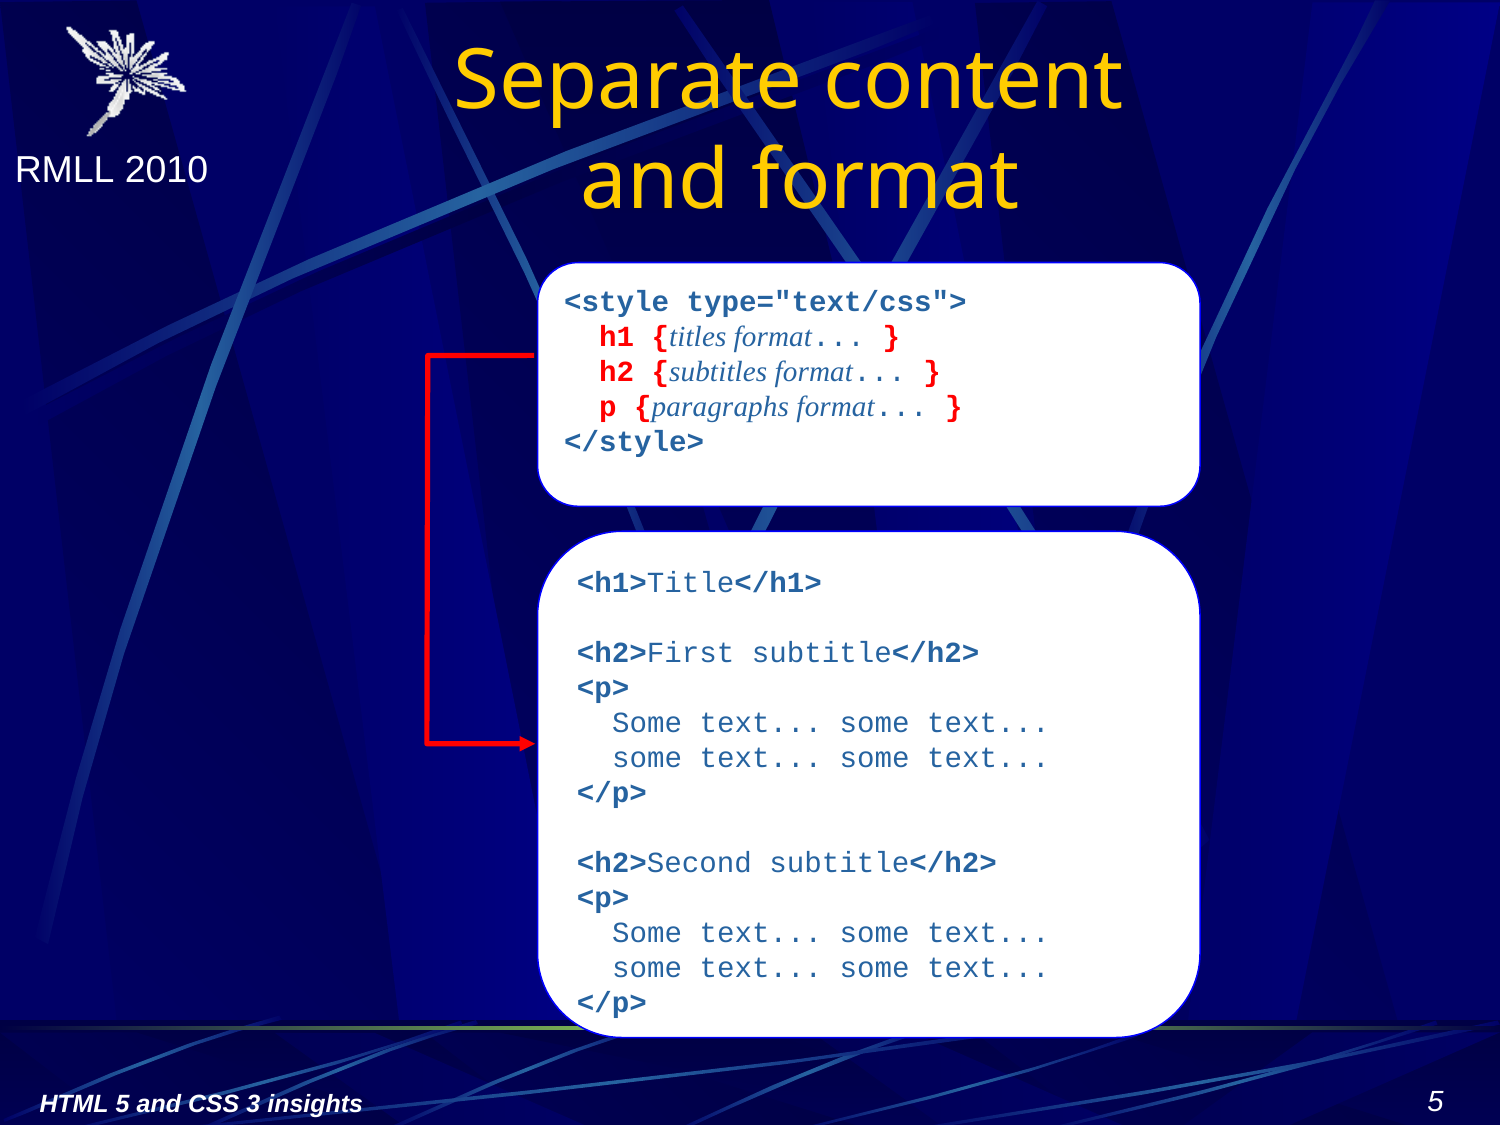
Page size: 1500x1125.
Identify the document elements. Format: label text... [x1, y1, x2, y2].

text_box <h1>Title</h1> <h2>First subtitle</h2> <p> Some text... some text... some text... some text... </p> <h2>Second subtitle</h2> <p> Some text... some text... some text... some text... </p> [537, 531, 1201, 1038]
text_box <style type="text/css"> h1 {titles format... } h2 {subtitles format... } p {paragraphs format... } </style> [537, 262, 1201, 507]
title Separate content and format [224, 17, 1375, 233]
picture [62, 24, 188, 138]
